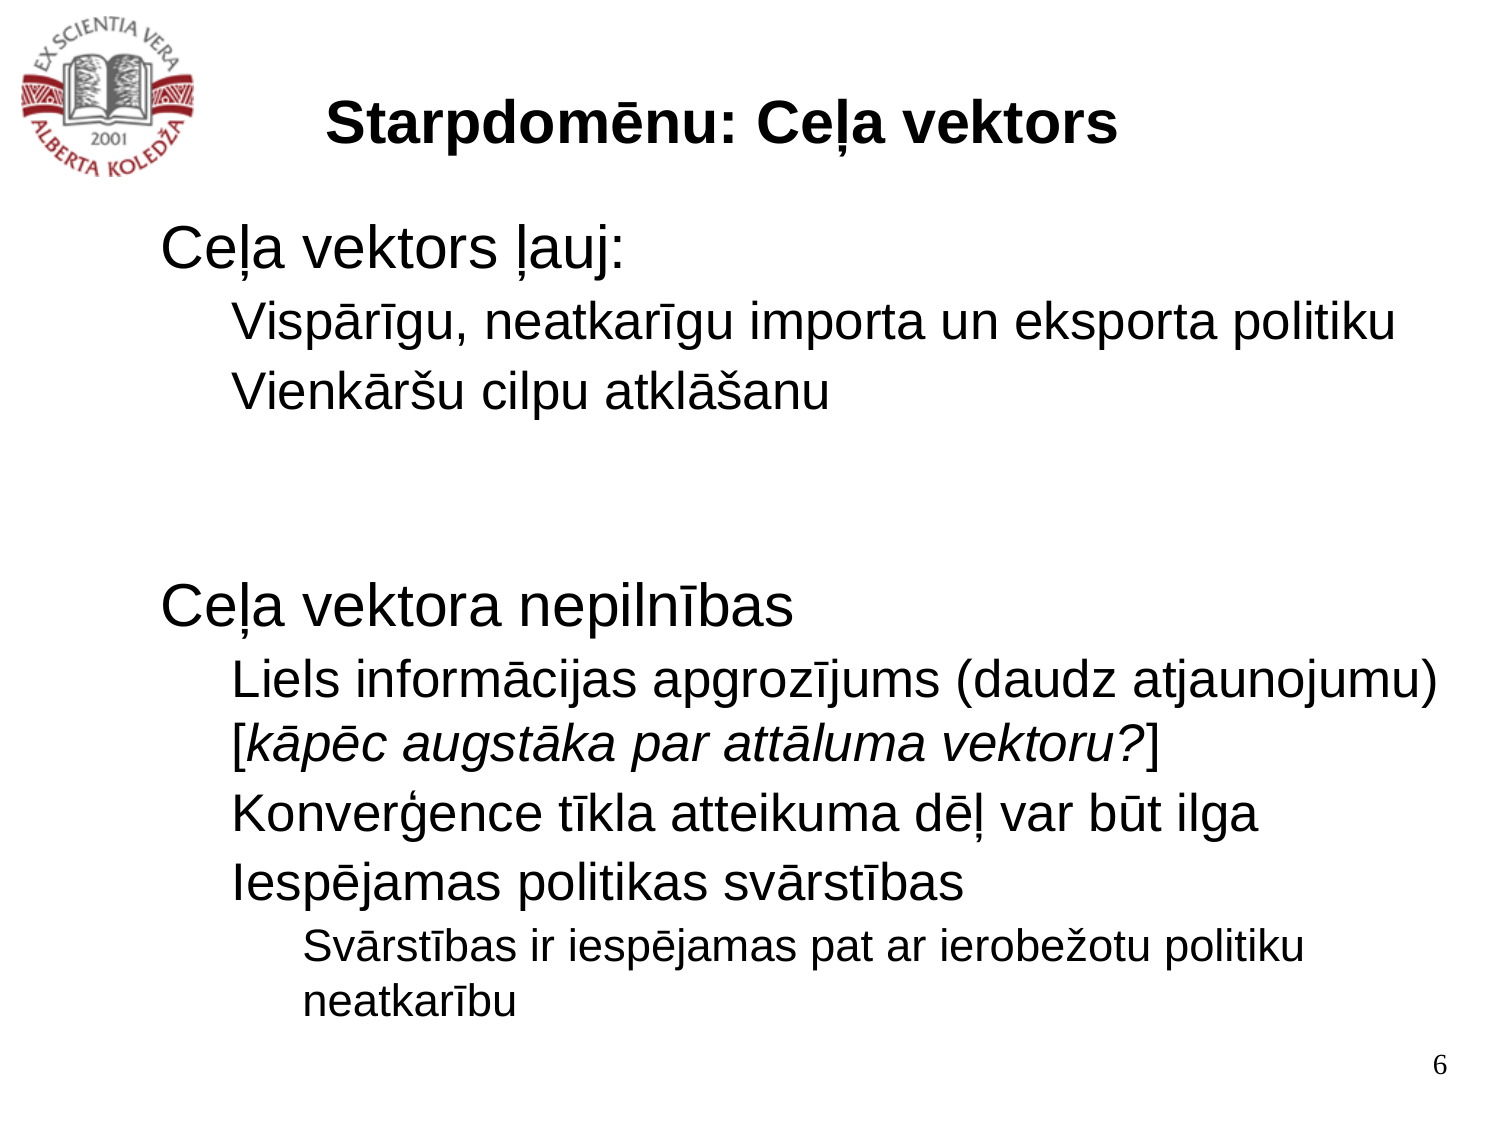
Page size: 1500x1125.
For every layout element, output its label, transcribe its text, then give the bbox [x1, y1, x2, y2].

title Starpdomēnu: Ceļa vektors [50, 62, 1374, 175]
text_box <skaitlis> [1312, 1037, 1463, 1101]
list Ceļa vektors ļauj: Vispārīgu, neatkarīgu importa un eksporta politiku Vienkāršu cilpu atklāšanu Ceļa vektora nepilnības Liels informācijas apgrozījums (daudz atjaunojumu) [kāpēc augstāka par attāluma vektoru?] Konverģence tīkla atteikuma dēļ var būt ilga Iespējamas politikas svārstības Svārstības ir iespējamas pat ar ierobežotu politiku neatkarību [74, 200, 1463, 1101]
picture [21, 16, 194, 177]
